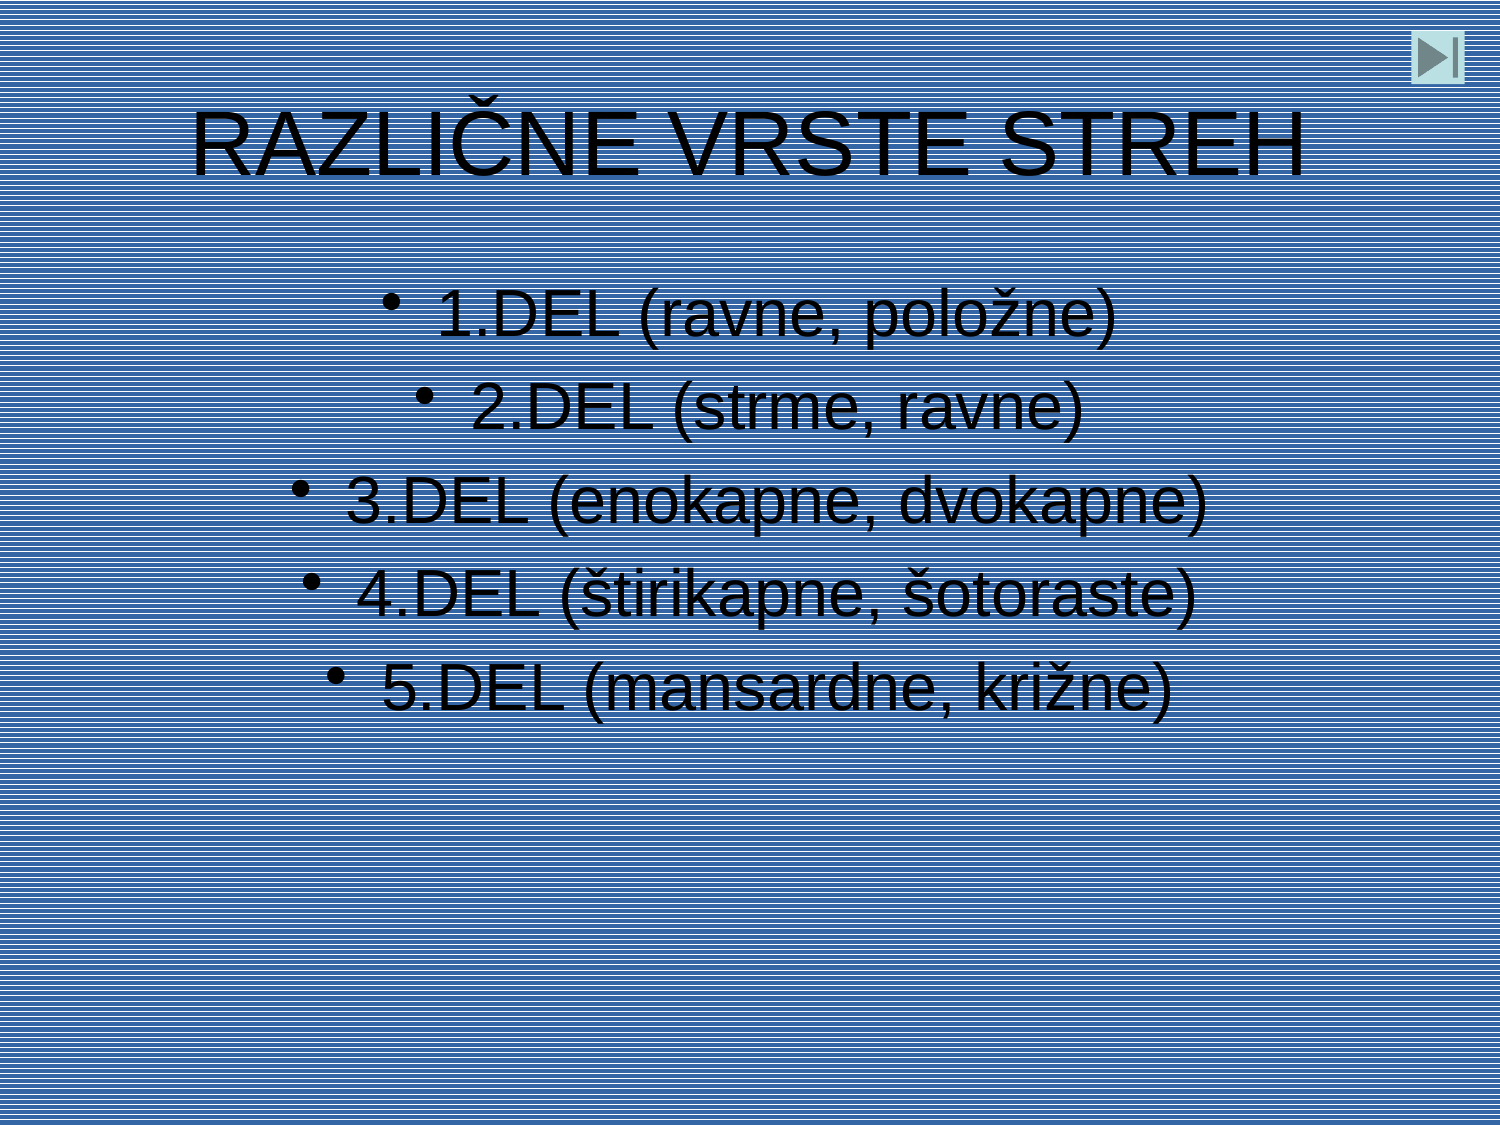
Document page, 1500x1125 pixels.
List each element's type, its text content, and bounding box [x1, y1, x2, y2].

title RAZLIČNE VRSTE STREH [75, 45, 1425, 233]
text_box [1411, 30, 1465, 85]
list 1.DEL (ravne, položne) 2.DEL (strme, ravne) 3.DEL (enokapne, dvokapne) 4.DEL (štirikapne, šotoraste) 5.DEL (mansardne, križne) [75, 262, 1425, 1005]
